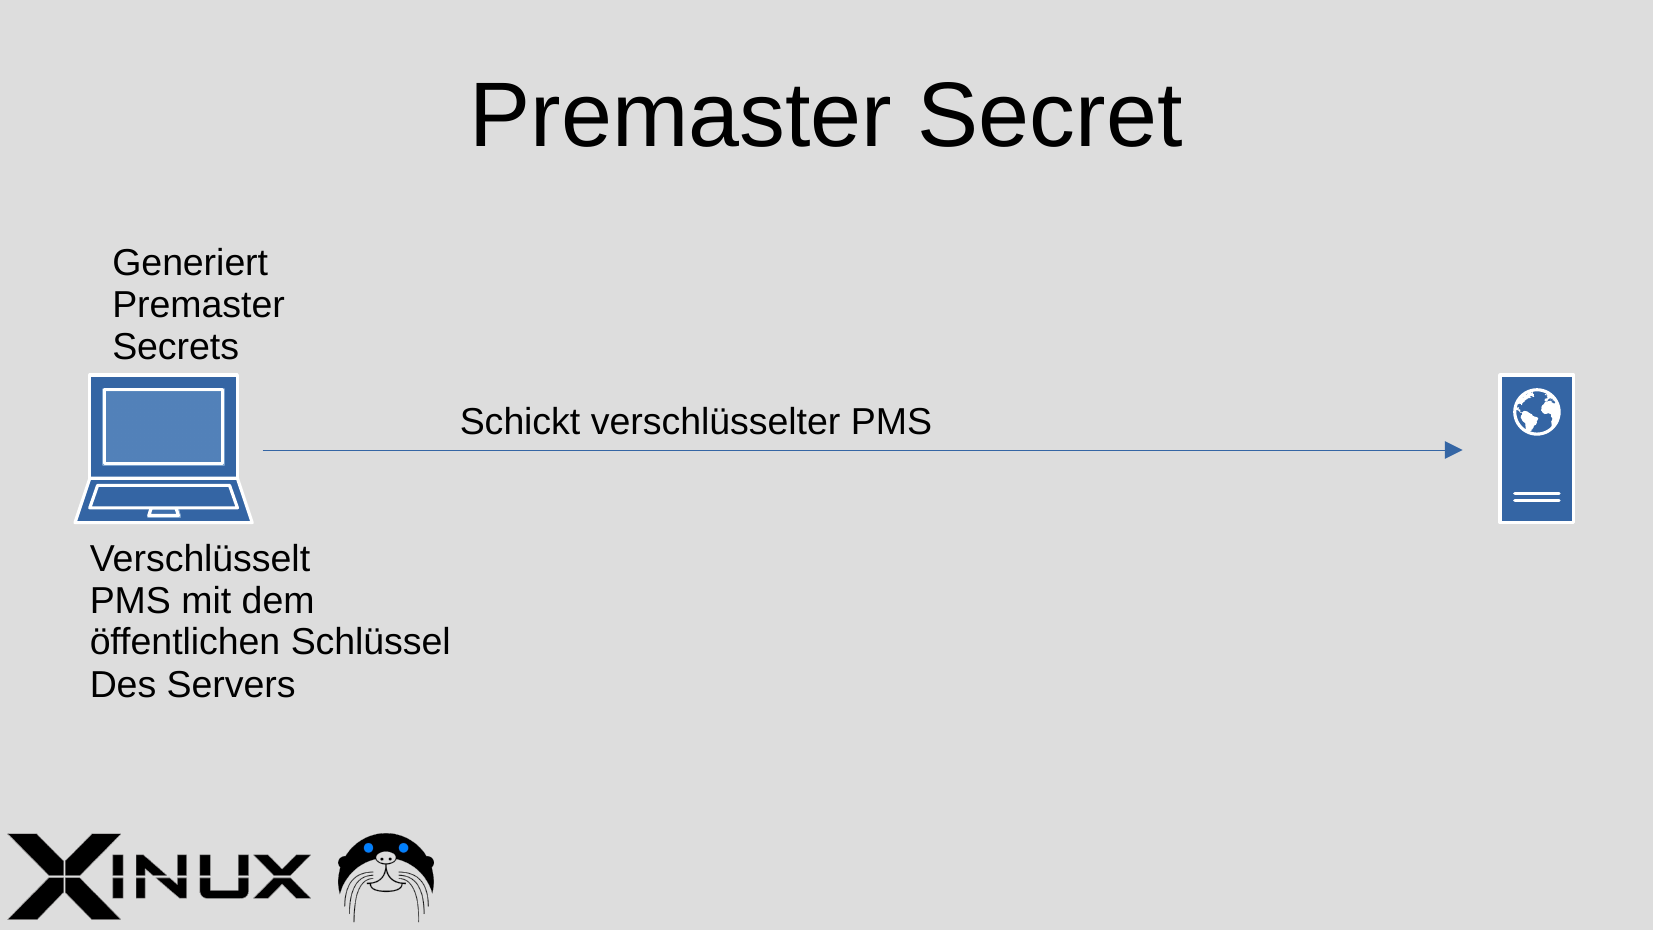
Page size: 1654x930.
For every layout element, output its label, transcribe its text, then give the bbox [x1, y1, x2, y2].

text_box Generiert Premaster Secrets [97, 234, 301, 376]
text_box Verschlüsselt PMS mit dem öffentlichen Schlüssel Des Servers [75, 529, 466, 713]
text_box [1500, 375, 1574, 523]
picture [0, 824, 440, 929]
title Premaster Secret [82, 37, 1571, 193]
text_box Schickt verschlüsselter PMS [445, 393, 948, 450]
text_box [75, 375, 253, 523]
